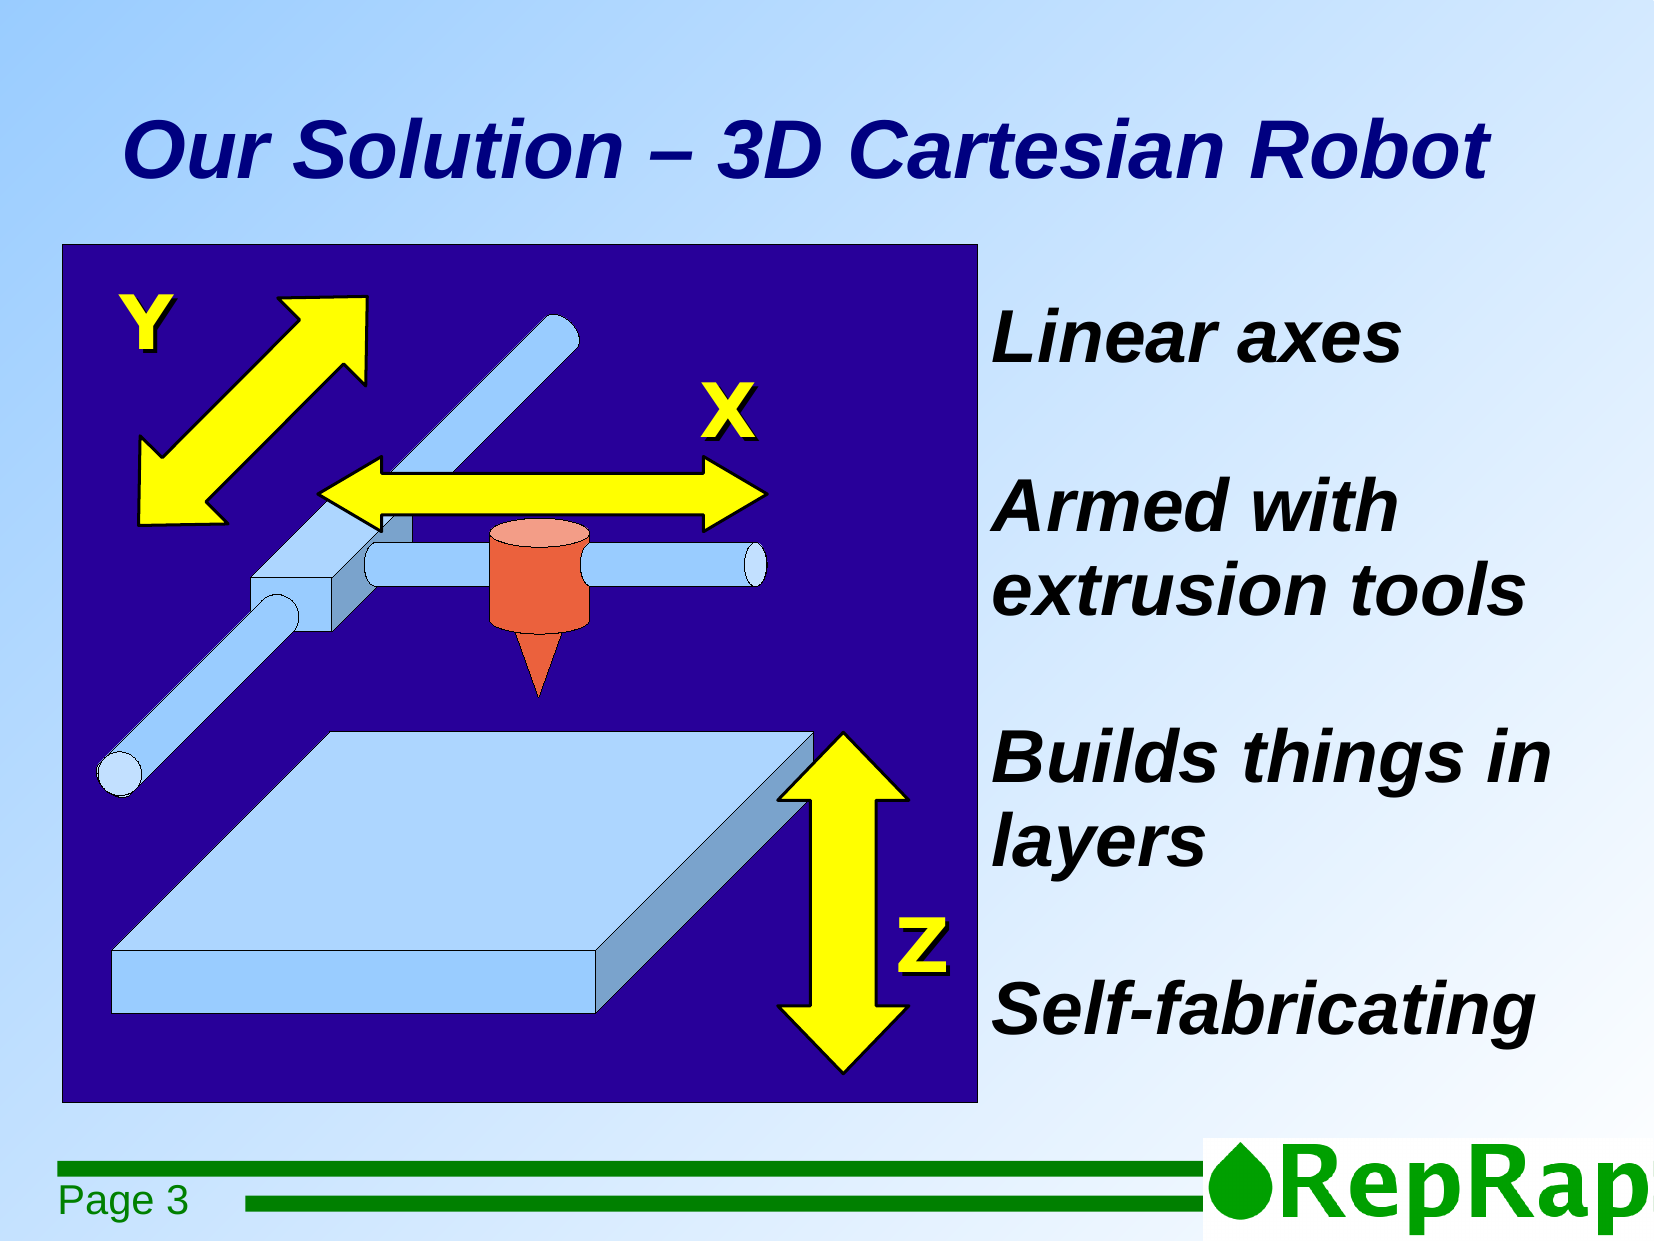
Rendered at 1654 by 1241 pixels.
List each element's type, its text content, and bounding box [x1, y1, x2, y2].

text_box Linear axes Armed with extrusion tools Builds things in layers Self-fabricating [991, 274, 1654, 1072]
text_box X [699, 368, 808, 456]
text_box Z [895, 903, 1004, 991]
text_box Y [119, 280, 228, 368]
text_box [62, 244, 978, 1103]
picture [1203, 1138, 1654, 1241]
title Our Solution – 3D Cartesian Robot [121, 46, 1534, 254]
